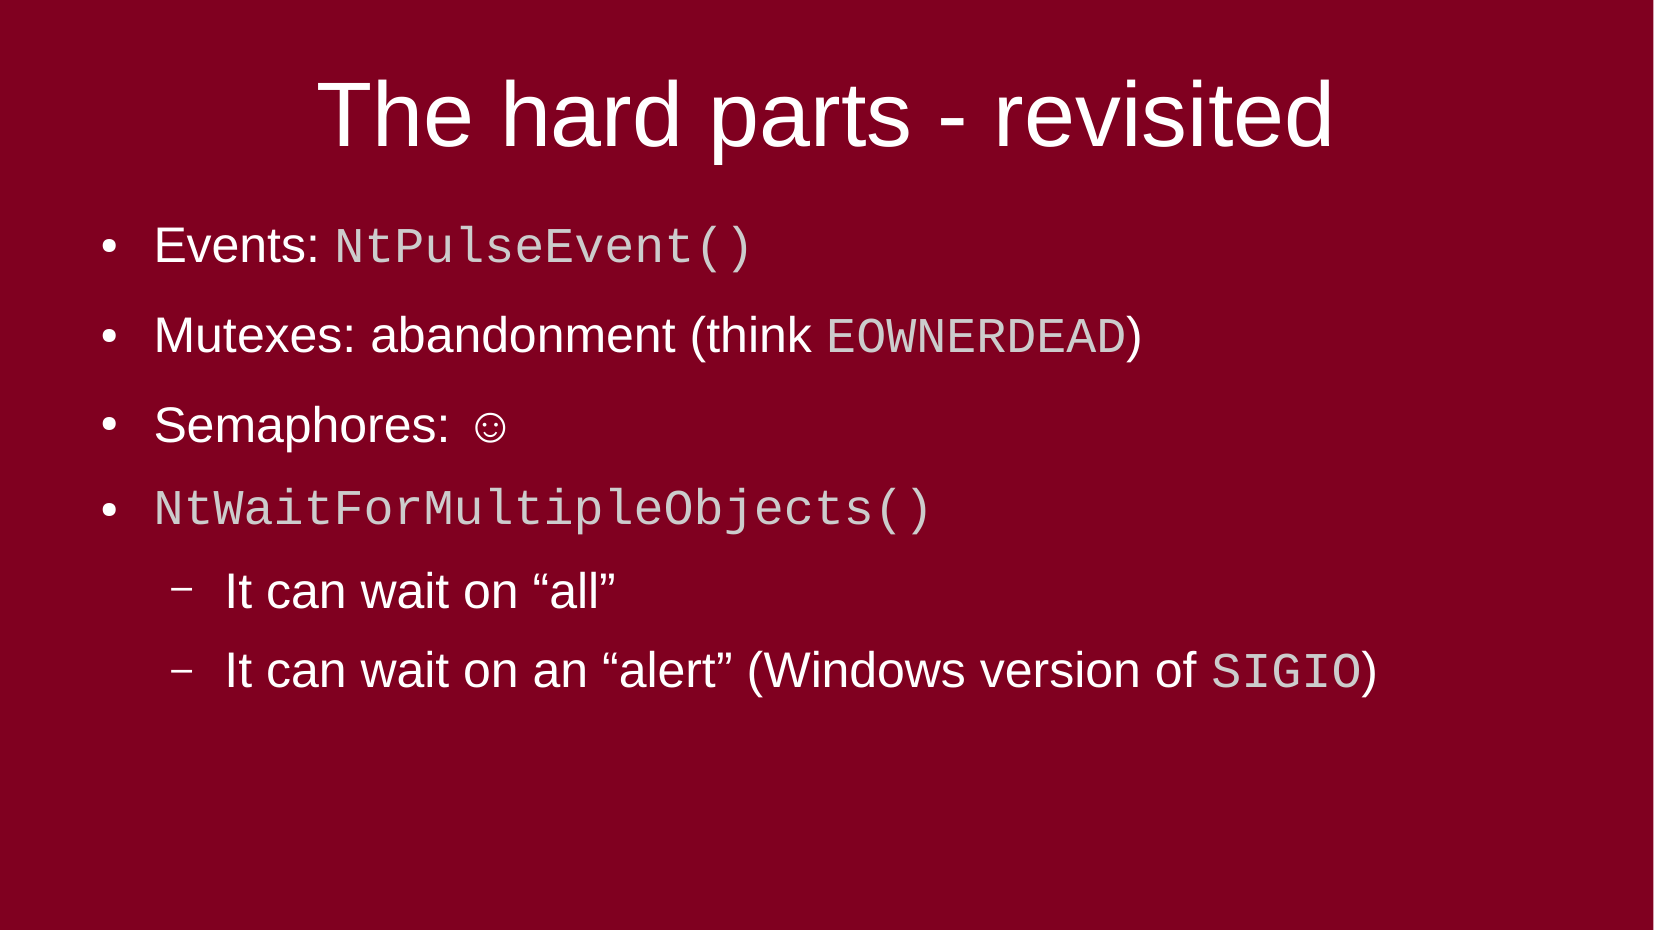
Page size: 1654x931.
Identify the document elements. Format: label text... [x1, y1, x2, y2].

list Events: NtPulseEvent() Mutexes: abandonment (think EOWNERDEAD) Semaphores: ☺ NtWaitForMultipleObjects() It can wait on “all” It can wait on an “alert” (Windows version of SIGIO) [82, 217, 1571, 901]
title The hard parts - revisited [82, 37, 1571, 193]
